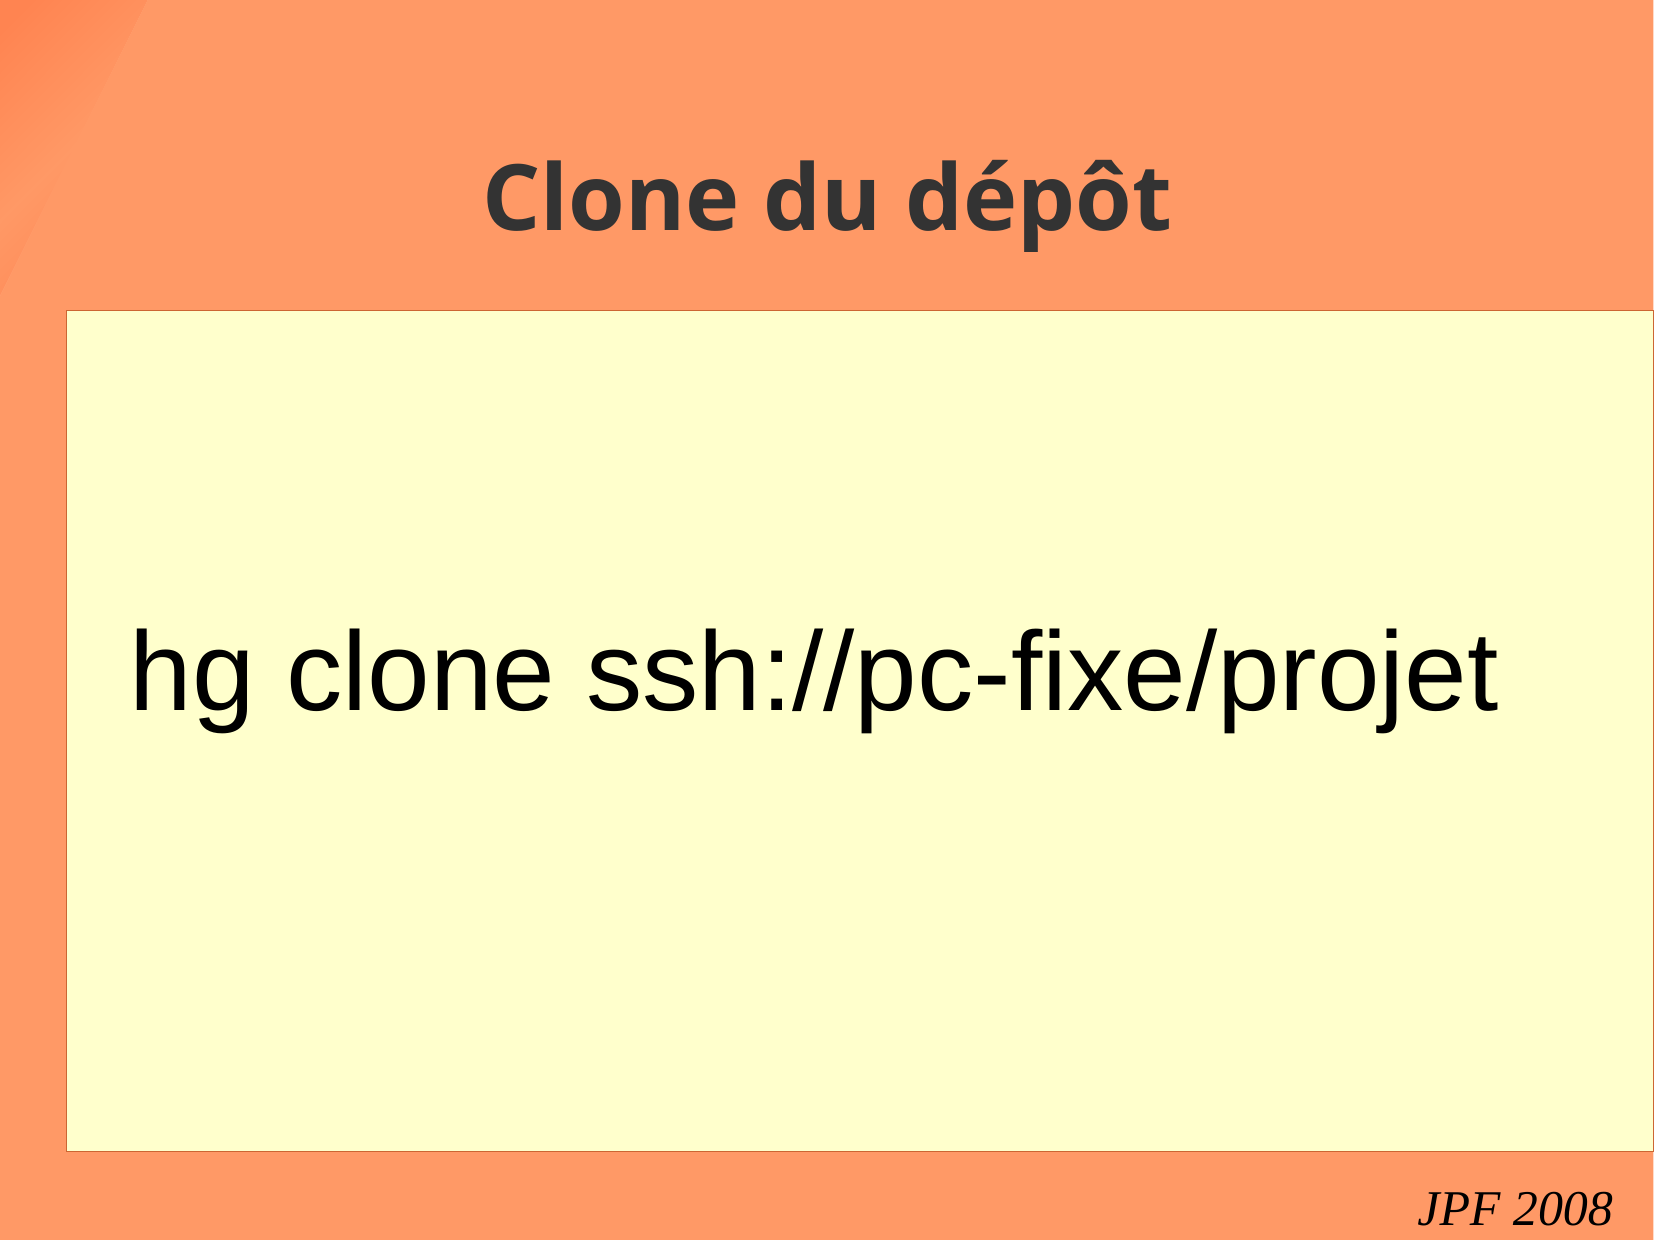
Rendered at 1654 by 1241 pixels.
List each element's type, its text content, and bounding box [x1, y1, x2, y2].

text_box hg clone ssh://pc-fixe/projet [129, 608, 1499, 735]
title Clone du dépôt [121, 91, 1534, 299]
